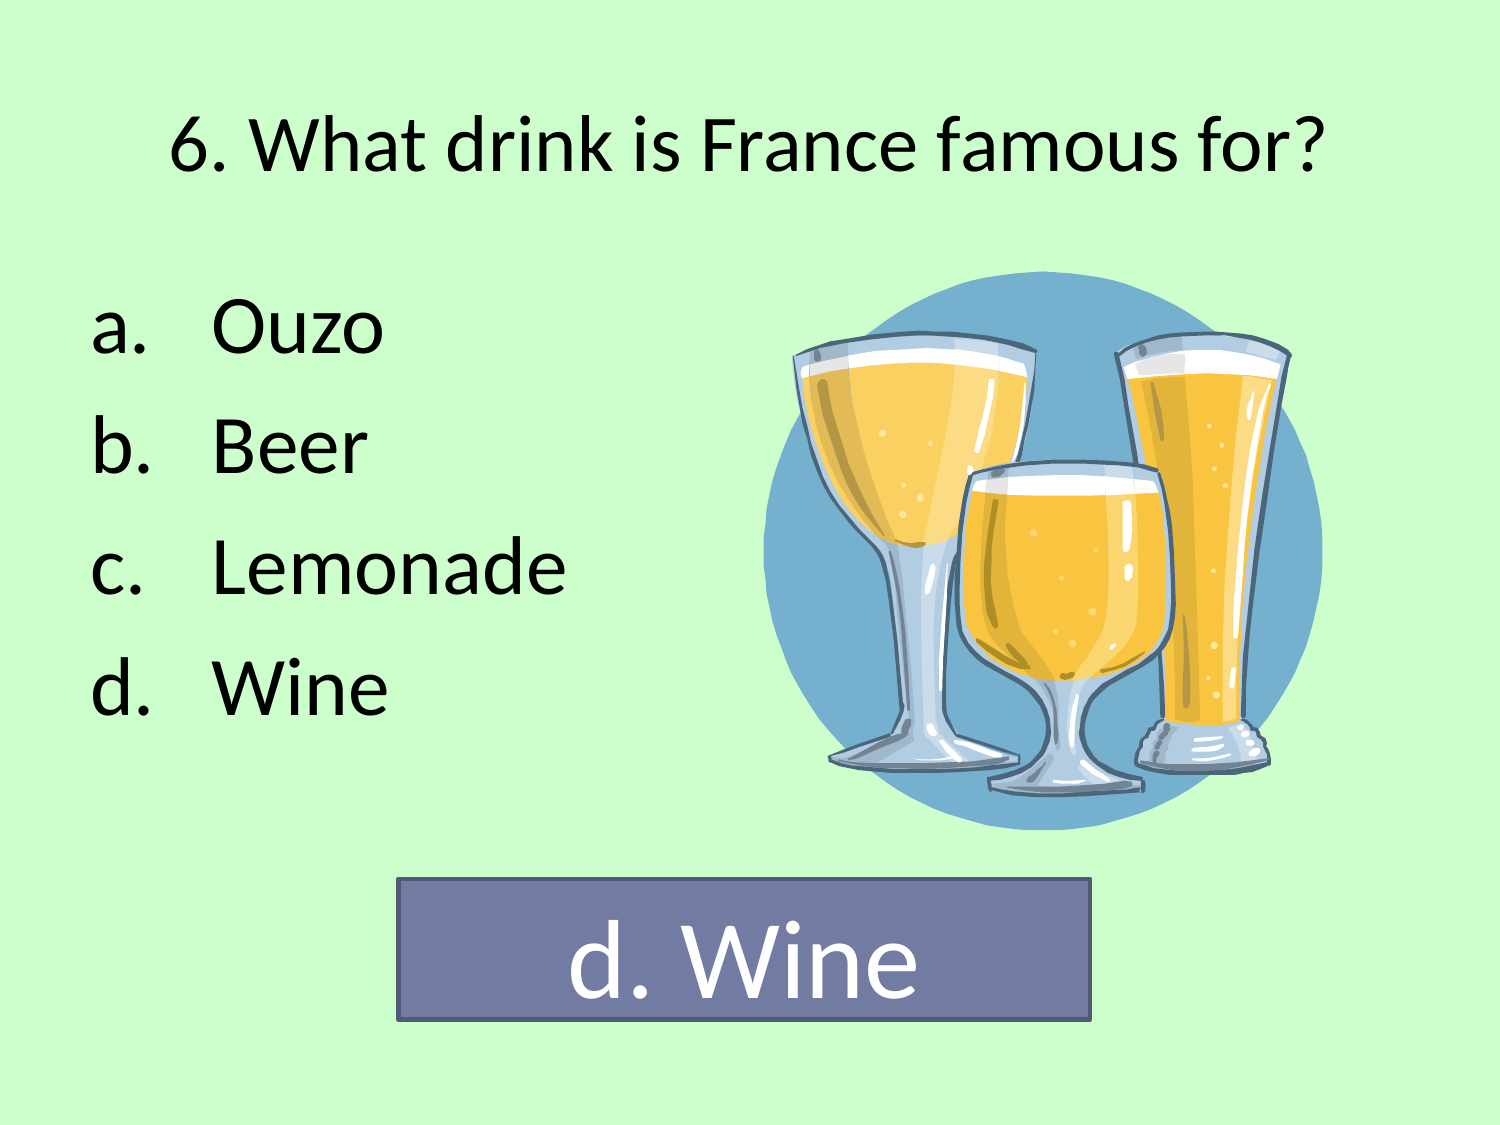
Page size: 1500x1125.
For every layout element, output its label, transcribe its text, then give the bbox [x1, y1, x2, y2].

list Ouzo Beer Lemonade Wine [75, 262, 1426, 1005]
title 6. What drink is France famous for? [75, 45, 1426, 233]
text_box d. Wine [398, 879, 1090, 1020]
picture [761, 269, 1325, 833]
